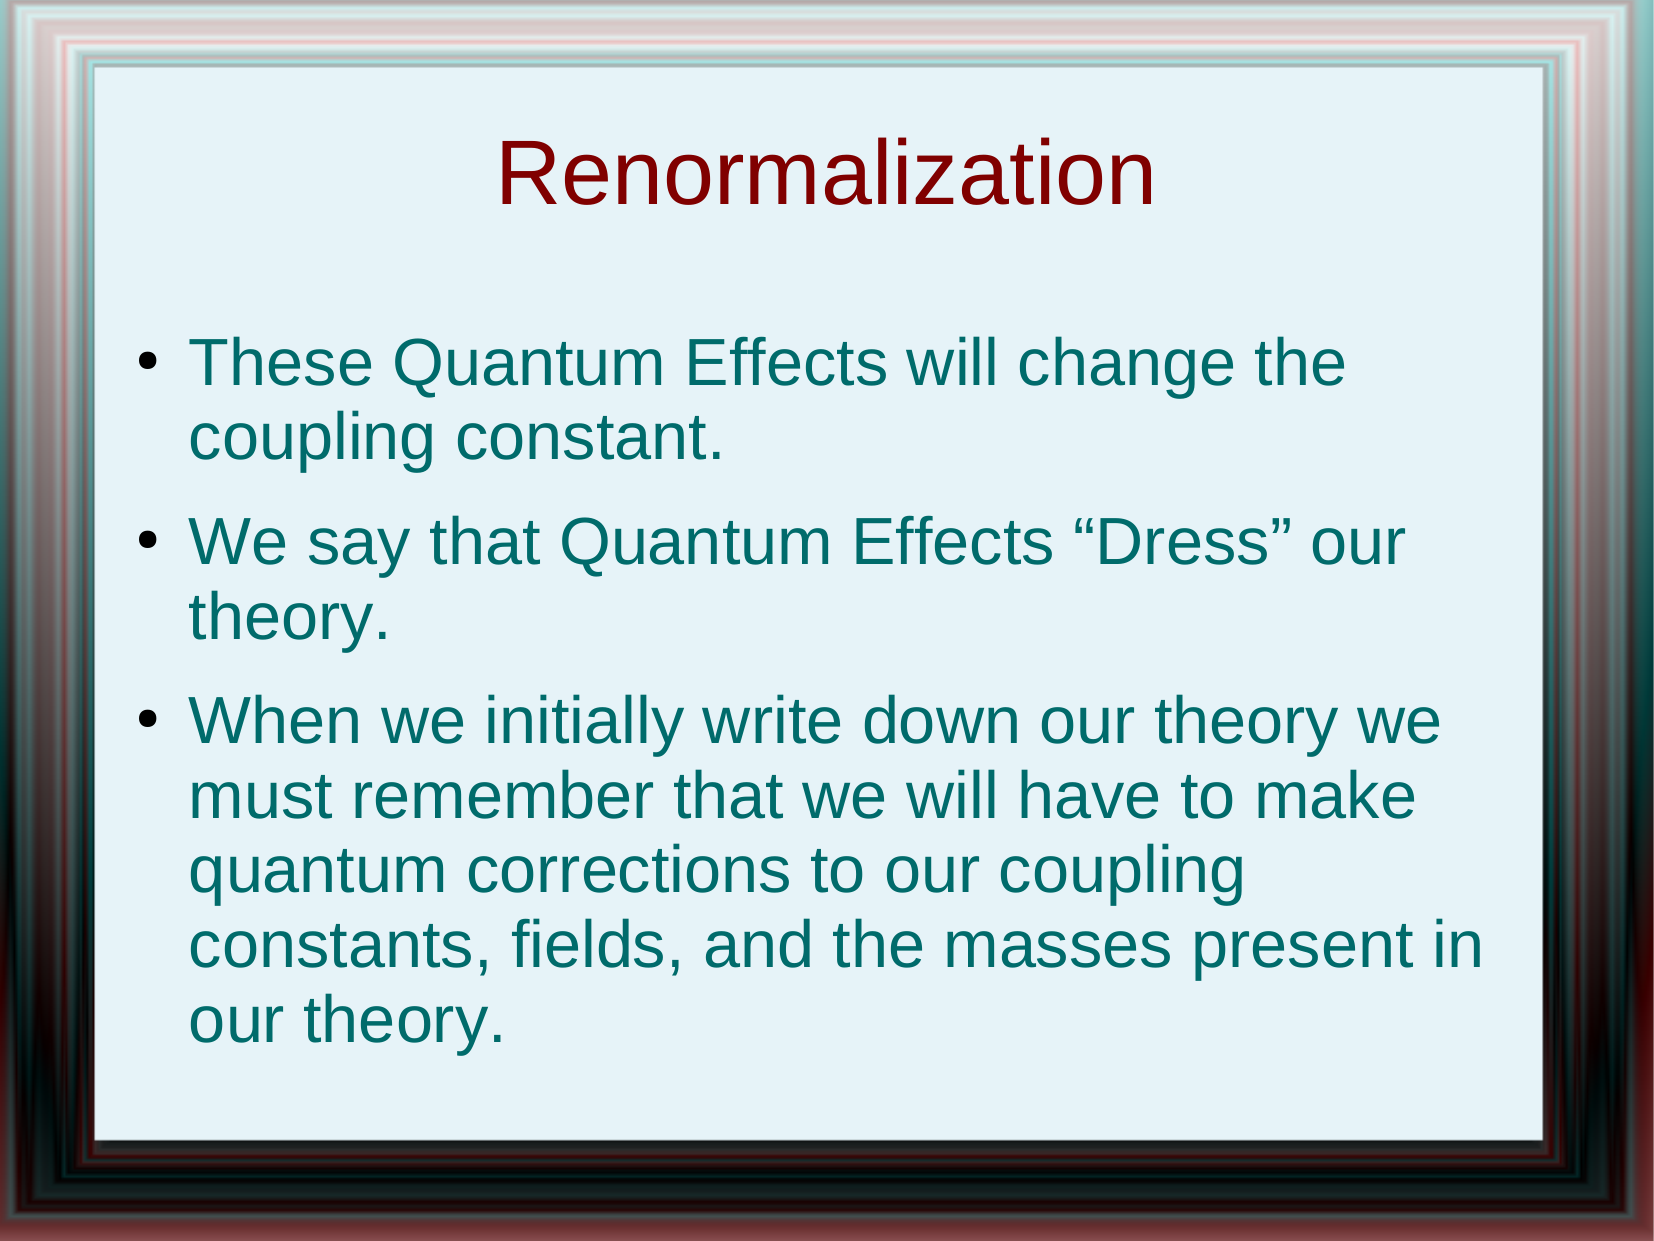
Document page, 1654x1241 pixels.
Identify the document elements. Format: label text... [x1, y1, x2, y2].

picture [0, 0, 1654, 1241]
list These Quantum Effects will change the coupling constant. We say that Quantum Effects “Dress” our theory. When we initially write down our theory we must remember that we will have to make quantum corrections to our coupling constants, fields, and the masses present in our theory. [118, 324, 1501, 1057]
title Renormalization [118, 95, 1536, 250]
